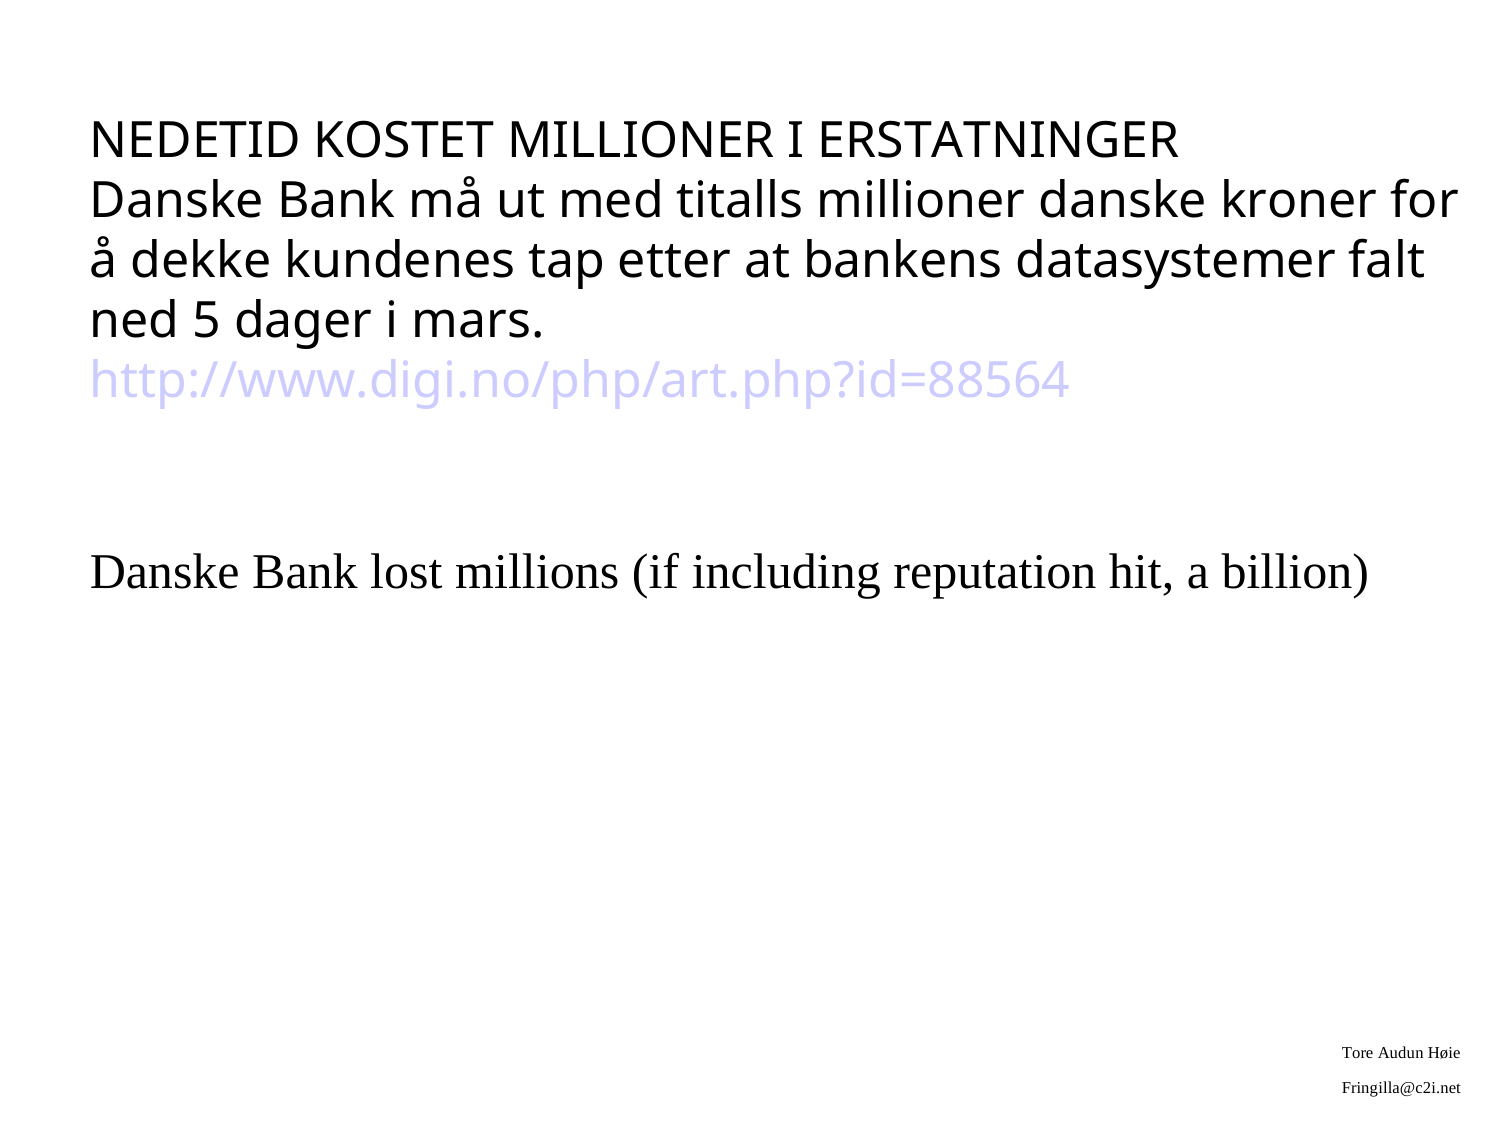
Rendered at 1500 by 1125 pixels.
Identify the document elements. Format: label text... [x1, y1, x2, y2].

text_box Tore Audun Høie Fringilla@c2i.net [1327, 1034, 1500, 1106]
text_box NEDETID KOSTET MILLIONER I ERSTATNINGER Danske Bank må ut med titalls millioner danske kroner for å dekke kundenes tap etter at bankens datasystemer falt ned 5 dager i mars. http://www.digi.no/php/art.php?id=88564 Danske Bank lost millions (if including reputation hit, a billion) [74, 99, 1476, 607]
